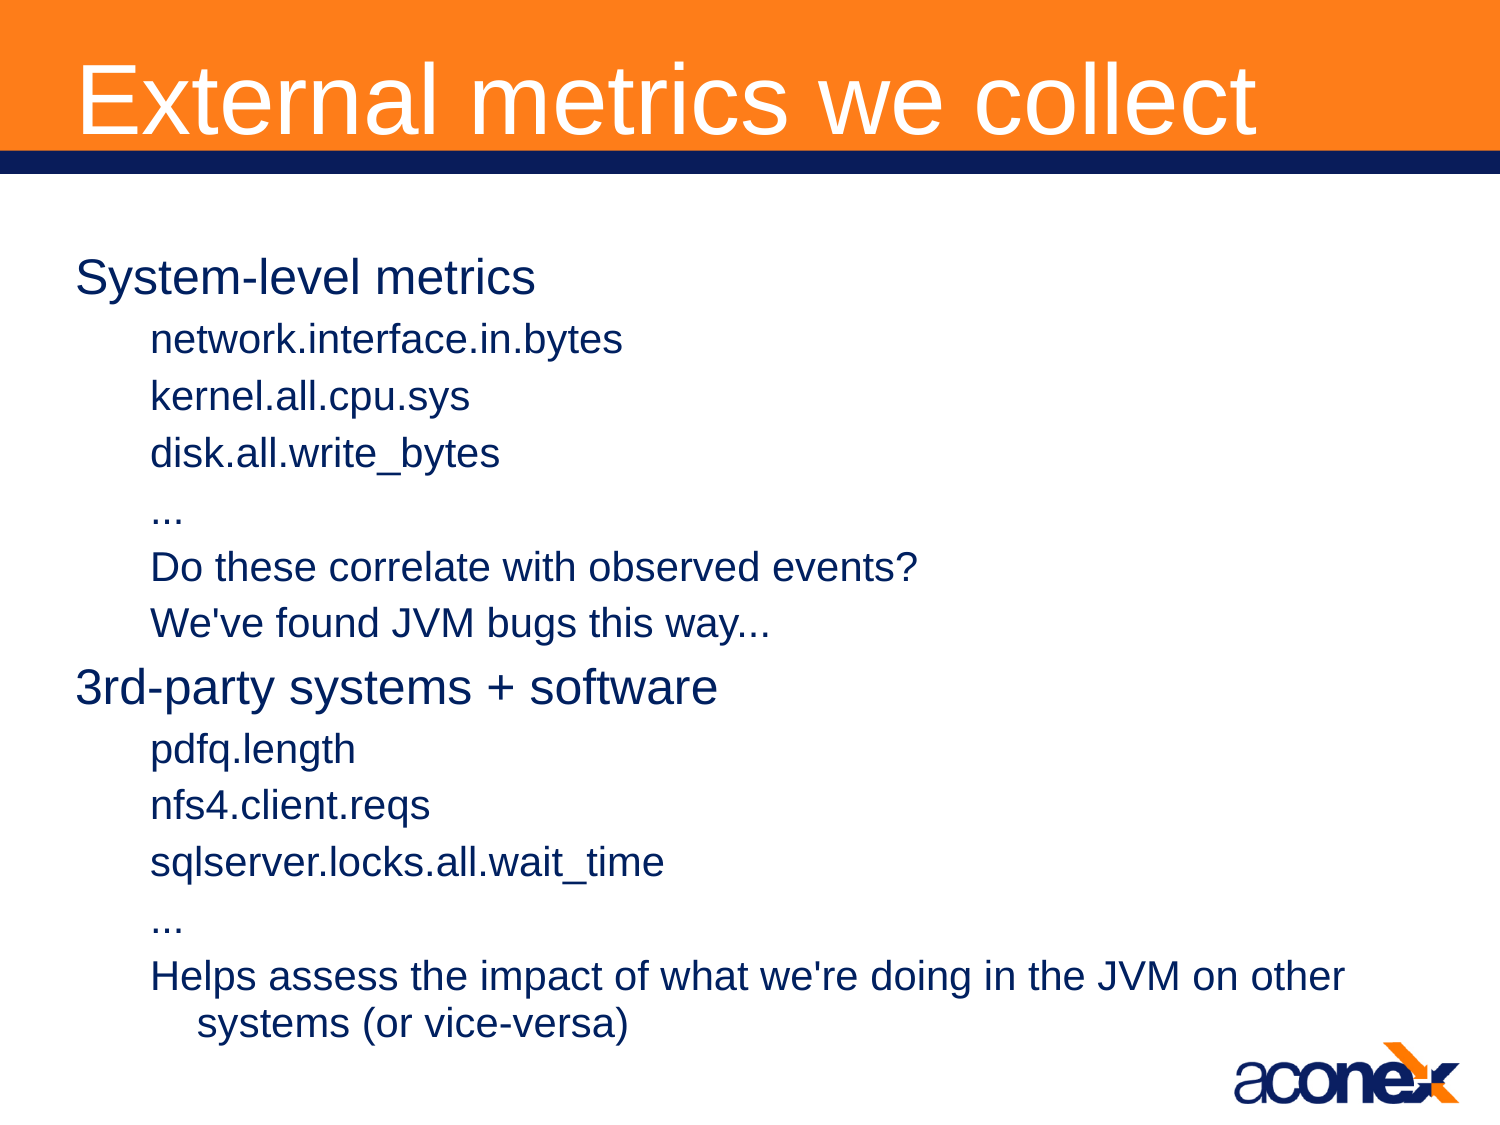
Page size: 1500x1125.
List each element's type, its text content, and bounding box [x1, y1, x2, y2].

picture [1426, 1042, 1460, 1104]
list System-level metrics network.interface.in.bytes kernel.all.cpu.sys disk.all.write_bytes ... Do these correlate with observed events? We've found JVM bugs this way... 3rd-party systems + software pdfq.length nfs4.client.reqs sqlserver.locks.all.wait_time ... Helps assess the impact of what we're doing in the JVM on other systems (or vice-versa) [75, 249, 1426, 1125]
title External metrics we collect [75, 30, 1426, 169]
